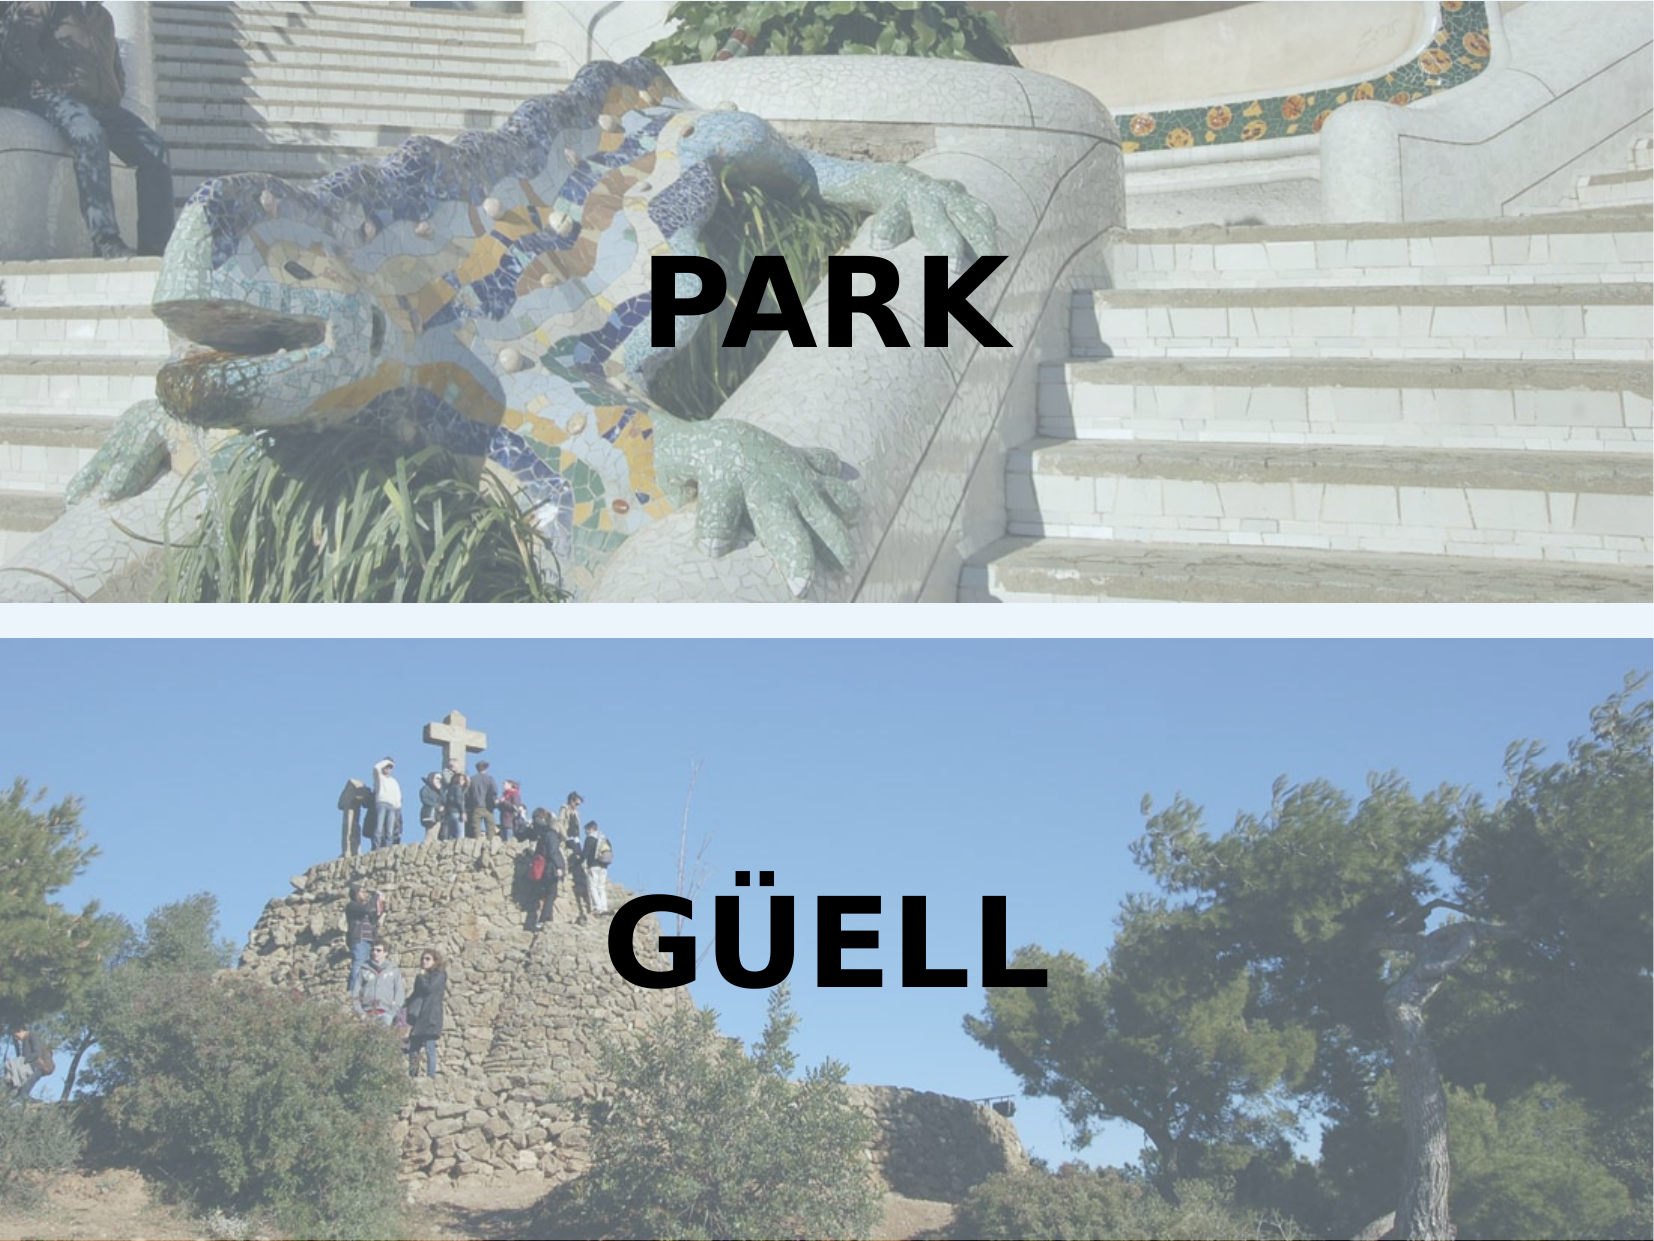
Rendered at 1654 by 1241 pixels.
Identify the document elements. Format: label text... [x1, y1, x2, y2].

text_box GÜELL [578, 863, 1075, 1025]
text_box PARK [625, 224, 1028, 385]
text_box [0, 0, 1654, 1241]
